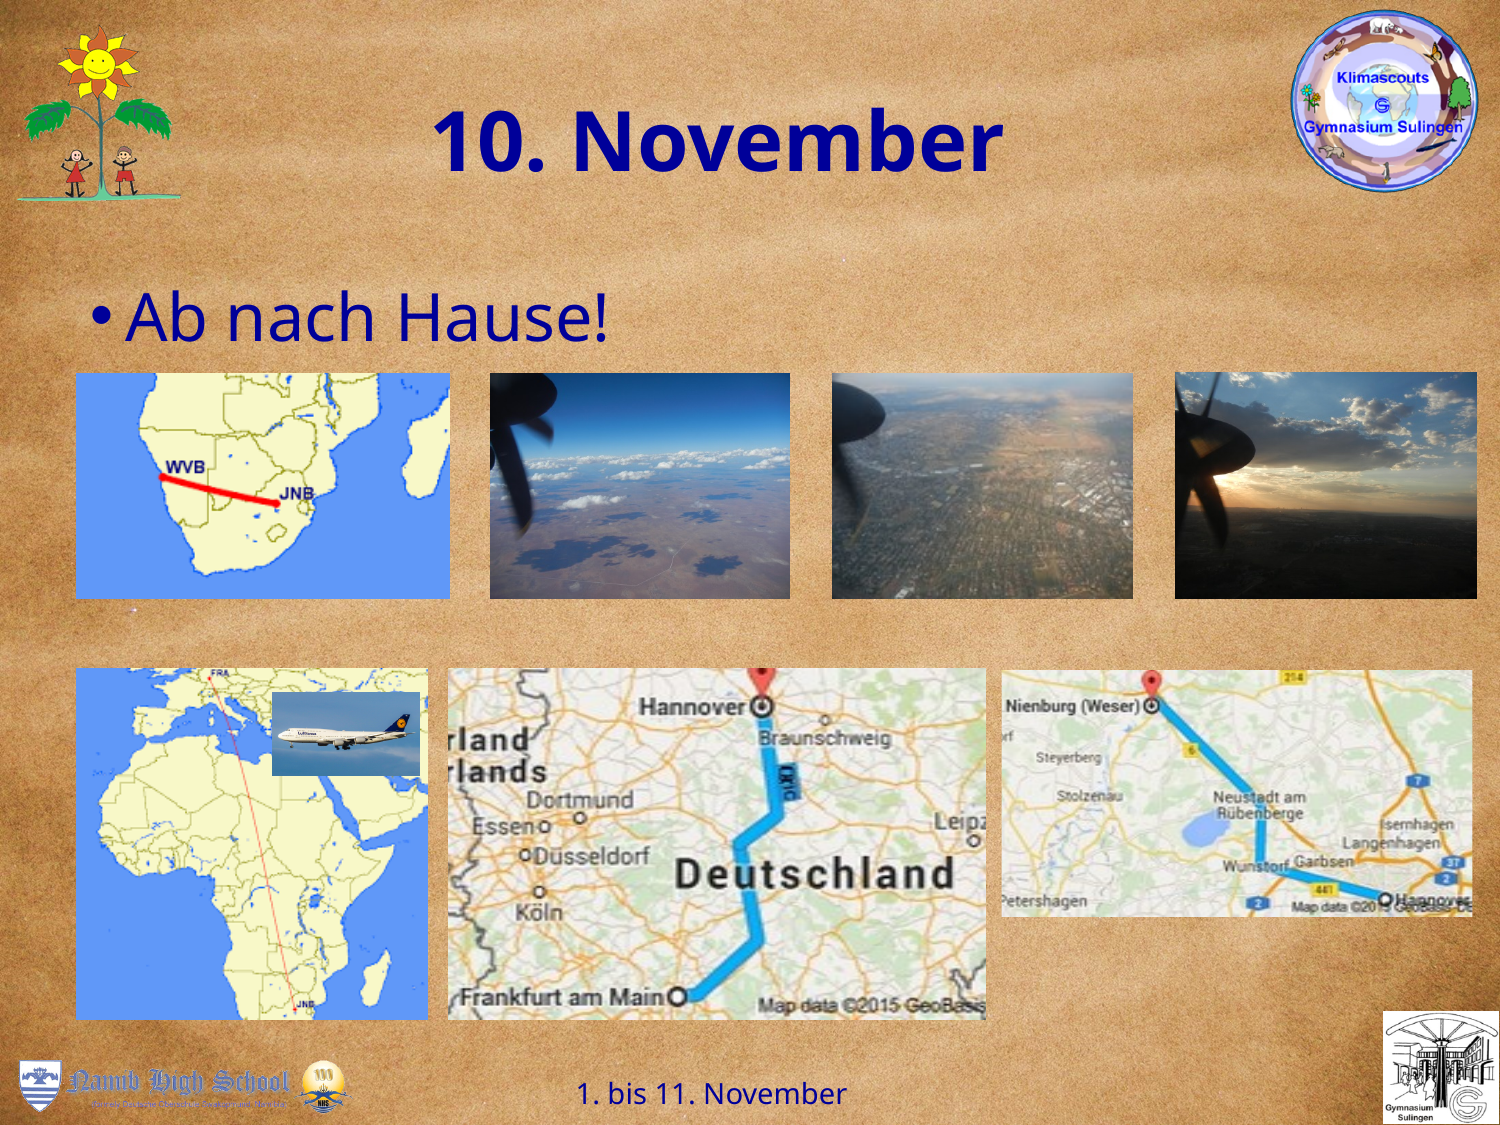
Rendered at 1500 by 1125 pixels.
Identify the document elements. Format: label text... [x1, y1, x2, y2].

picture [0, 0, 1500, 1125]
text_box Ab nach Hause! [75, 267, 1425, 1010]
text_box 10. November [189, 45, 1246, 233]
